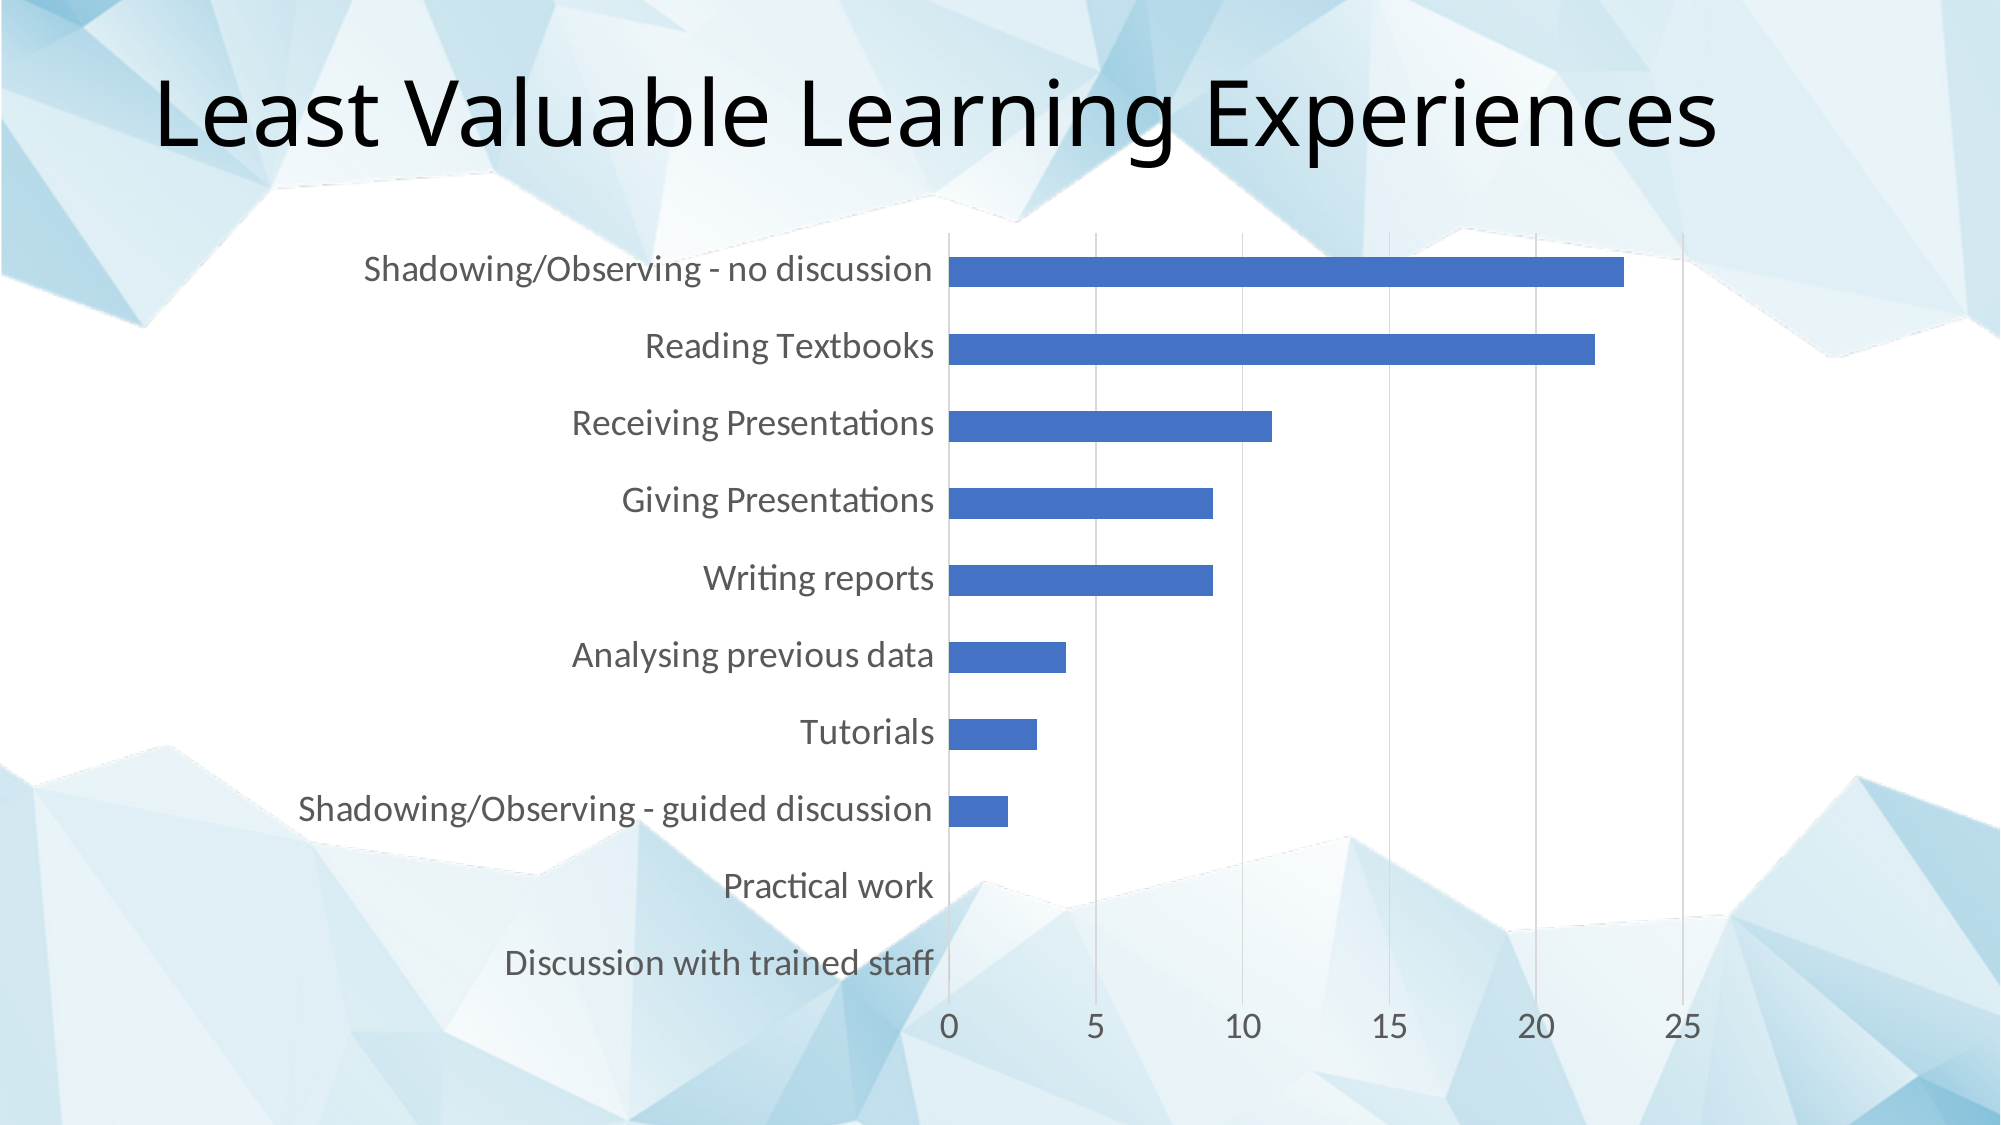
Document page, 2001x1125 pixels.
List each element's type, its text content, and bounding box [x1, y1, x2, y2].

picture [0, 745, 2000, 1125]
title Least Valuable Learning Experiences [137, 59, 1863, 278]
picture [0, 0, 2000, 359]
chart [269, 216, 1731, 1066]
